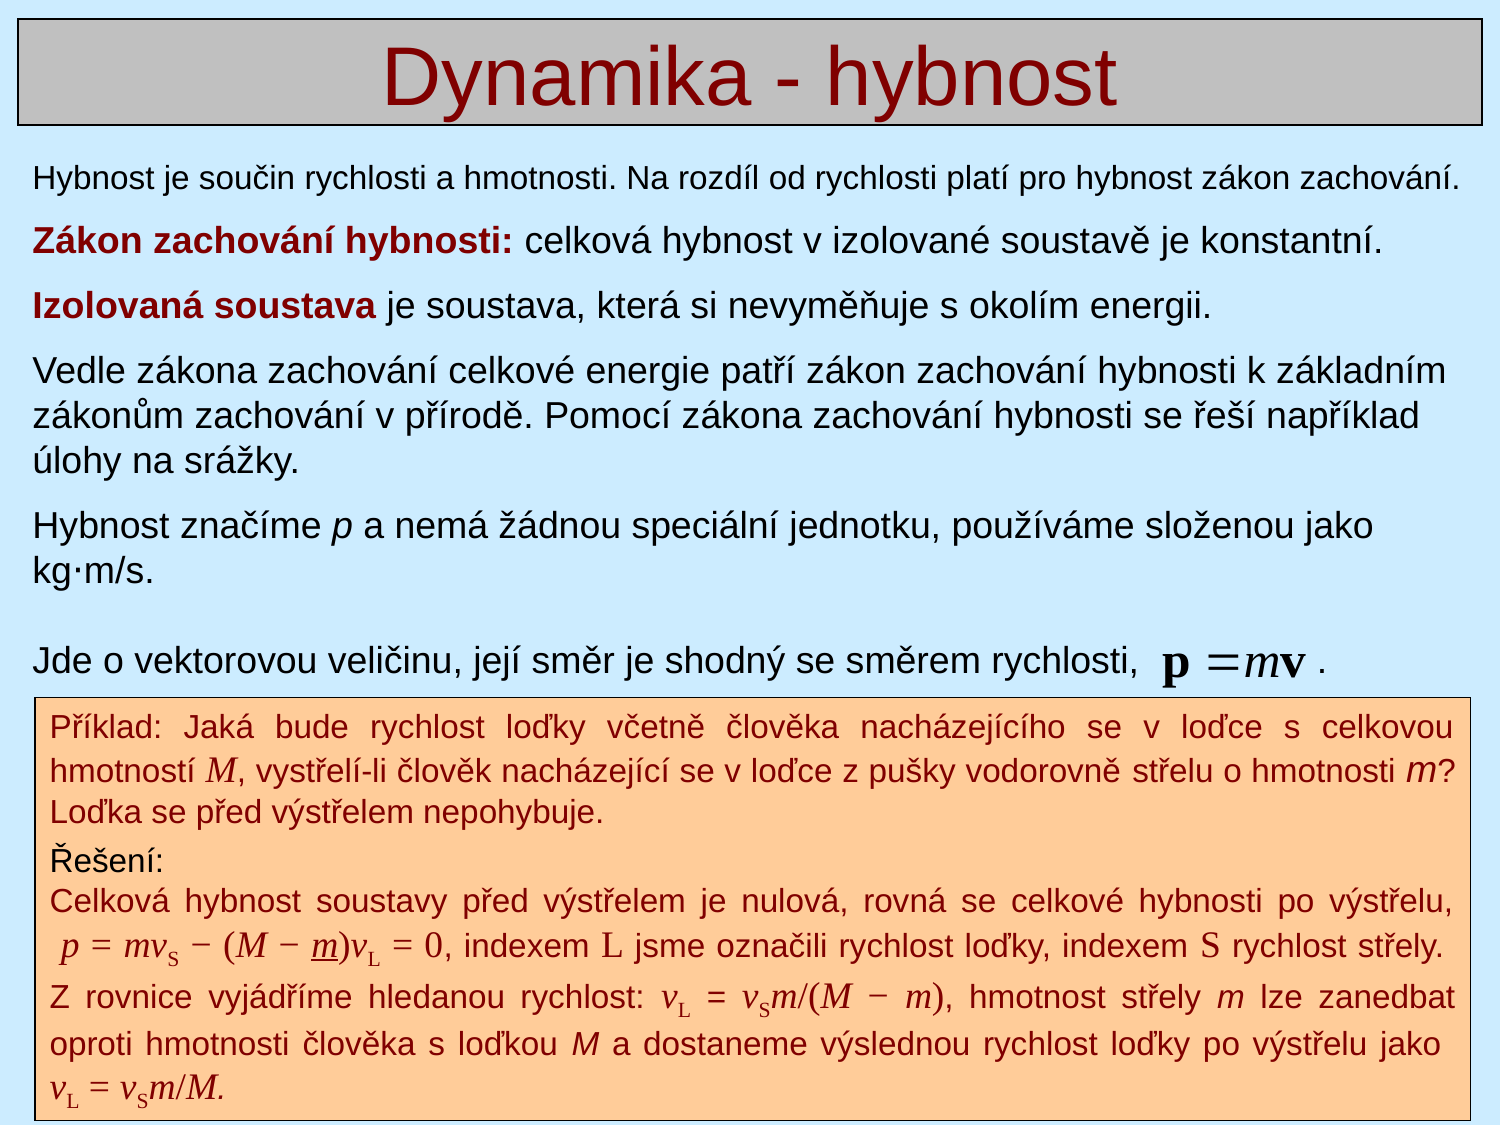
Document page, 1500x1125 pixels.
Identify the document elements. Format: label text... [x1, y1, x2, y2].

text_box Příklad: Jaká bude rychlost loďky včetně člověka nacházejícího se v loďce s celkovou hmotností M, vystřelí-li člověk nacházející se v loďce z pušky vodorovně střelu o hmotnosti m? Loďka se před výstřelem nepohybuje. Řešení: Celková hybnost soustavy před výstřelem je nulová, rovná se celkové hybnosti po výstřelu, p = mvS − (M − m)vL = 0, indexem L jsme označili rychlost loďky, indexem S rychlost střely. Z rovnice vyjádříme hledanou rychlost: vL = vSm/(M − m), hmotnost střely m lze zanedbat oproti hmotnosti člověka s loďkou M a dostaneme výslednou rychlost loďky po výstřelu jako vL = vSm/M. [34, 697, 1471, 1121]
text_box Hybnost je součin rychlosti a hmotnosti. Na rozdíl od rychlosti platí pro hybnost zákon zachování. Zákon zachování hybnosti: celková hybnost v izolované soustavě je konstantní. Izolovaná soustava je soustava, která si nevyměňuje s okolím energii. Vedle zákona zachování celkové energie patří zákon zachování hybnosti k základním zákonům zachování v přírodě. Pomocí zákona zachování hybnosti se řeší například úlohy na srážky. Hybnost značíme p a nemá žádnou speciální jednotku, používáme složenou jako kg⋅m/s. Jde o vektorovou veličinu, její směr je shodný se směrem rychlosti, . [17, 148, 1500, 705]
text_box Dynamika - hybnost [17, 18, 1483, 126]
picture [1156, 643, 1315, 698]
